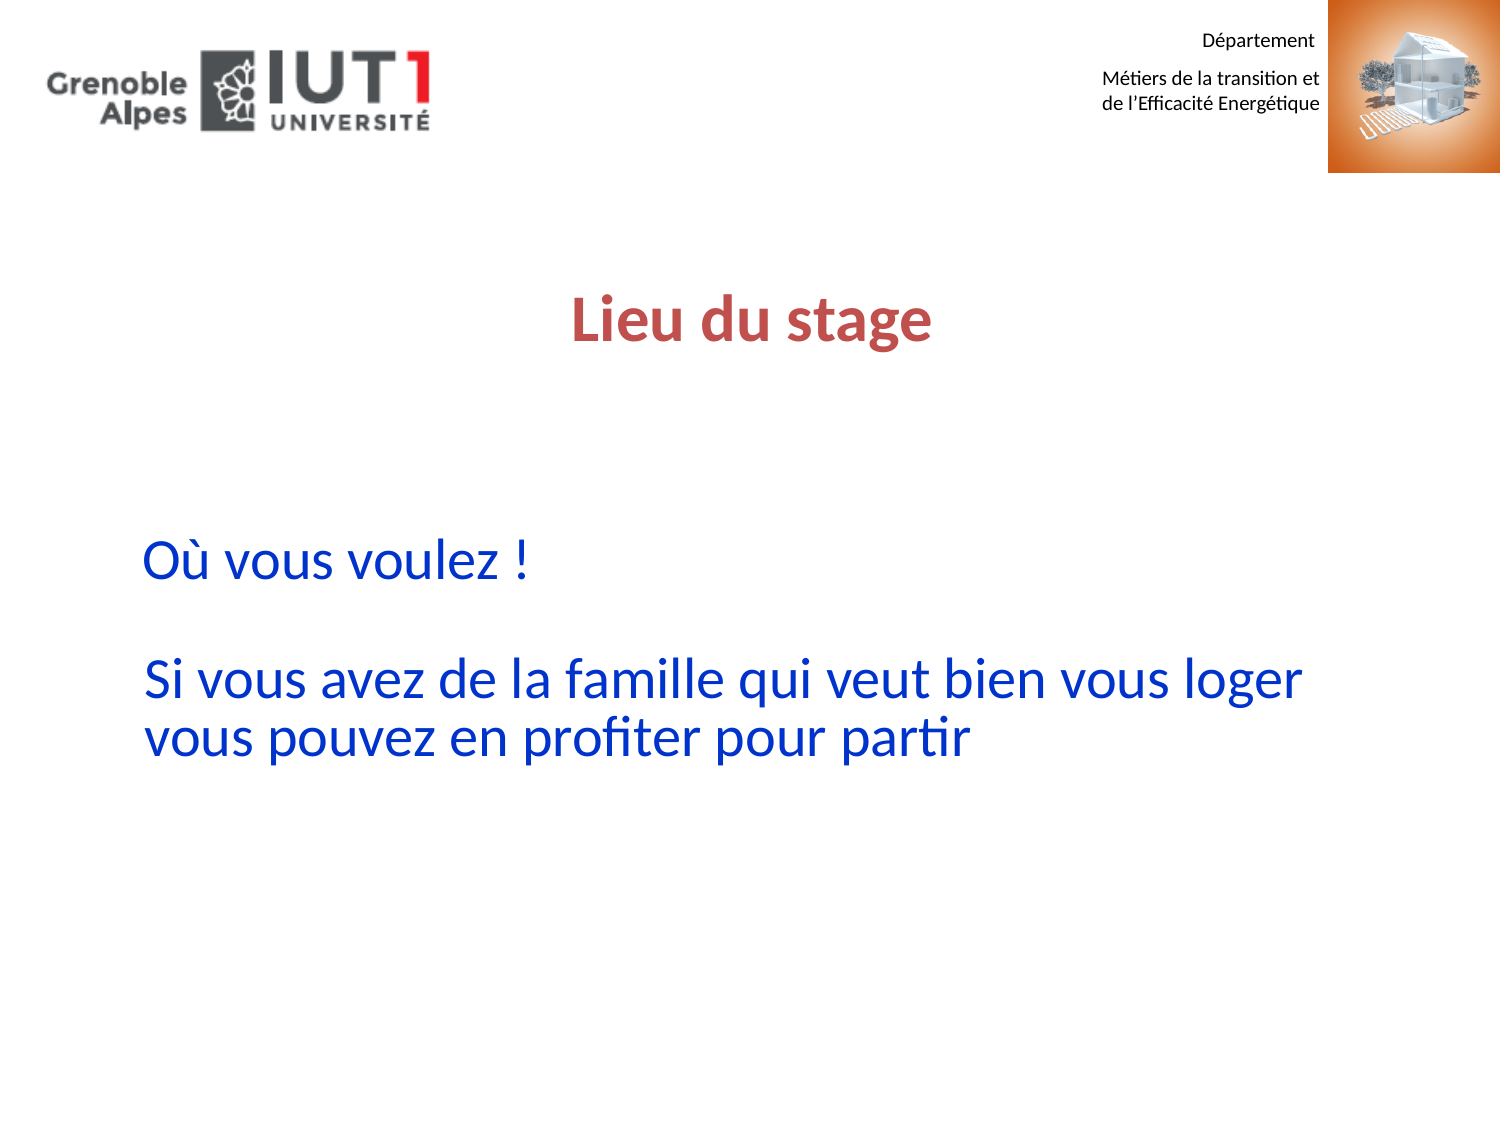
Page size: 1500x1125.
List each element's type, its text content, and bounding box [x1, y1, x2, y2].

picture [1328, 0, 1500, 173]
picture [6, 7, 550, 173]
text_box Où vous voulez ! [127, 528, 1374, 602]
text_box Département Métiers de la transition et de l’Efficacité Energétique [1062, 19, 1335, 123]
text_box Si vous avez de la famille qui veut bien vous loger vous pouvez en profiter pour partir [129, 647, 1376, 779]
title Lieu du stage [177, 261, 1328, 449]
